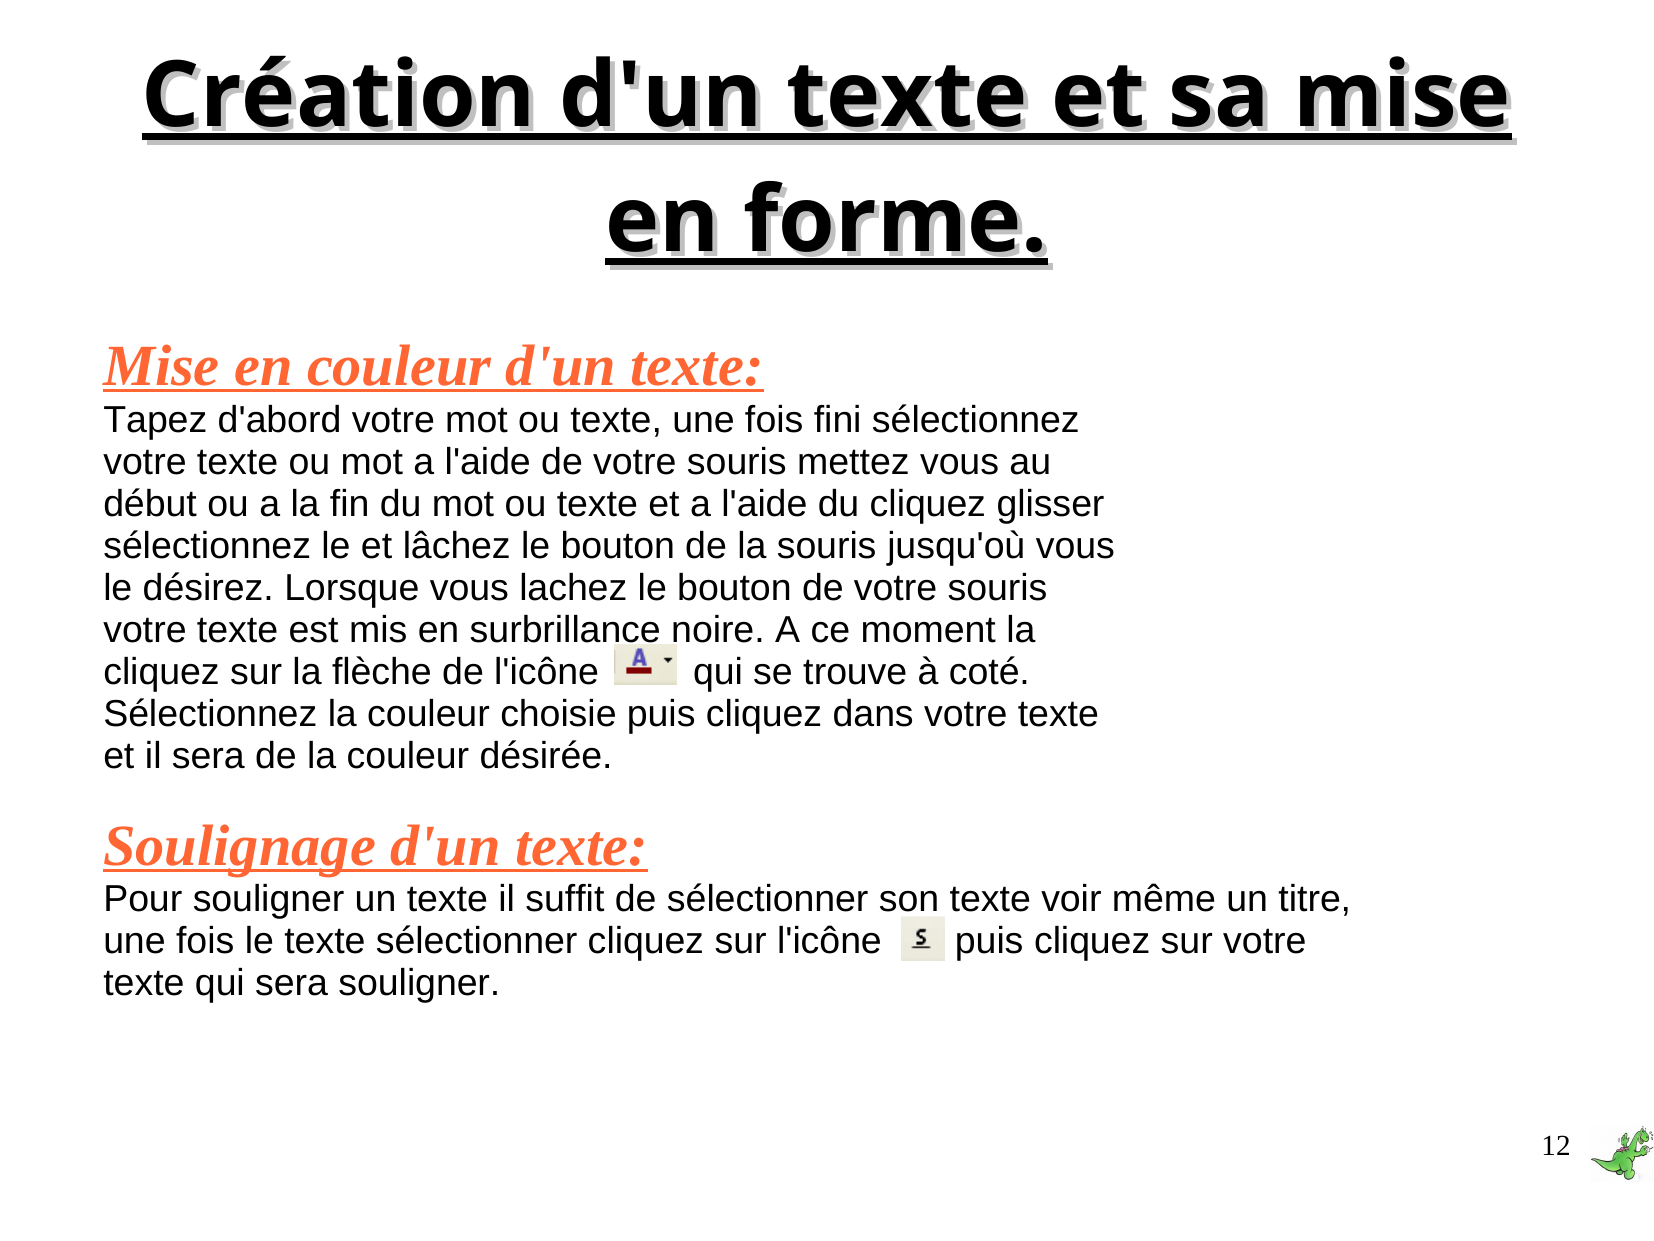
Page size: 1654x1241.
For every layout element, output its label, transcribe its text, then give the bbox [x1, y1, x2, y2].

picture [901, 915, 945, 961]
text_box Mise en couleur d'un texte: Tapez d'abord votre mot ou texte, une fois fini sélectionnez votre texte ou mot a l'aide de votre souris mettez vous au début ou a la fin du mot ou texte et a l'aide du cliquez glisser sélectionnez le et lâchez le bouton de la souris jusqu'où vous le désirez. Lorsque vous lachez le bouton de votre souris votre texte est mis en surbrillance noire. A ce moment la cliquez sur la flèche de l'icône qui se trouve à coté. Sélectionnez la couleur choisie puis cliquez dans votre texte et il sera de la couleur désirée. [88, 326, 1152, 805]
picture [1590, 1124, 1654, 1182]
title Création d'un texte et sa mise en forme. [82, 25, 1571, 281]
text_box Soulignage d'un texte: Pour souligner un texte il suffit de sélectionner son texte voir même un titre, une fois le texte sélectionner cliquez sur l'icône puis cliquez sur votre texte qui sera souligner. [88, 805, 1388, 1182]
picture [614, 644, 677, 686]
